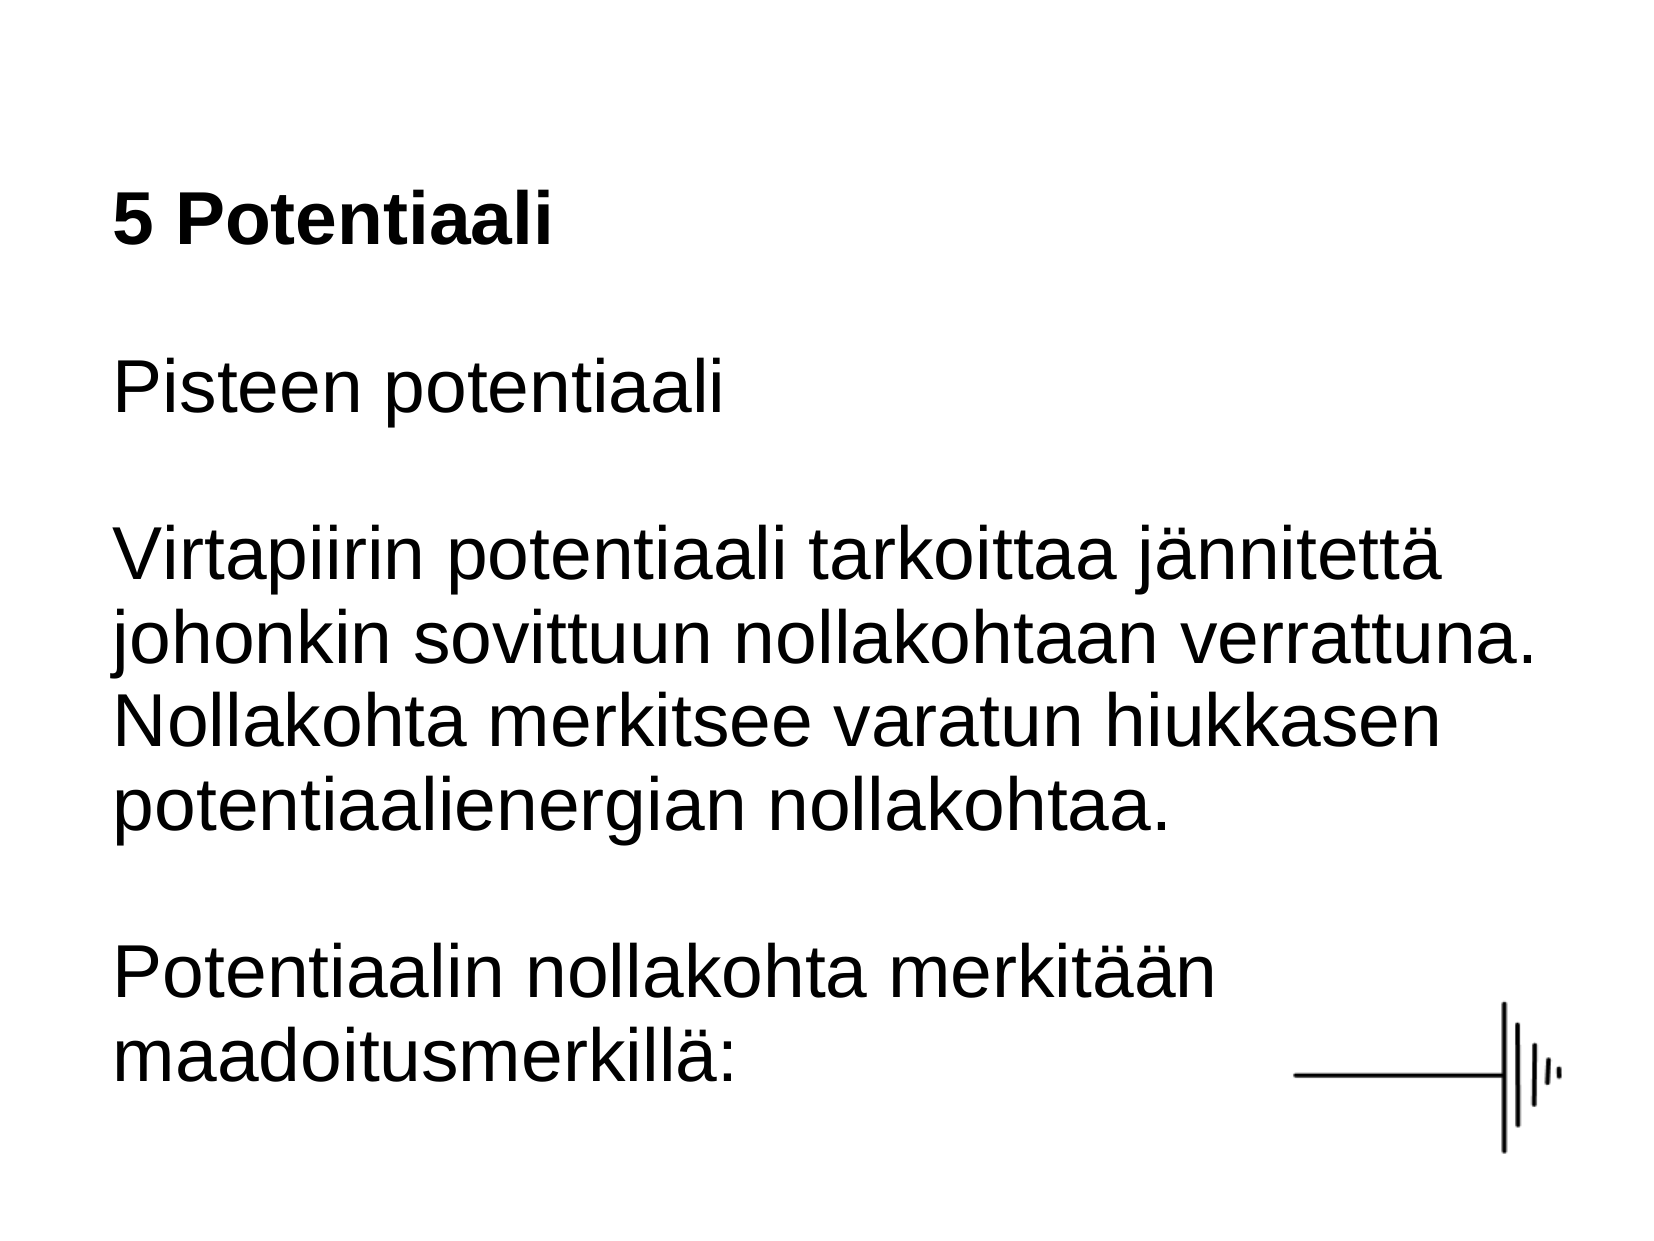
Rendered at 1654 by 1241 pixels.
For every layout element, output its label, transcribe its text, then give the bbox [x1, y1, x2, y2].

text_box 5 Potentiaali Pisteen potentiaali Virtapiirin potentiaali tarkoittaa jännitettä johonkin sovittuun nollakohtaan verrattuna. Nollakohta merkitsee varatun hiukkasen potentiaalienergian nollakohtaa. Potentiaalin nollakohta merkitään maadoitusmerkillä: [98, 165, 1583, 1104]
picture [1263, 968, 1600, 1181]
